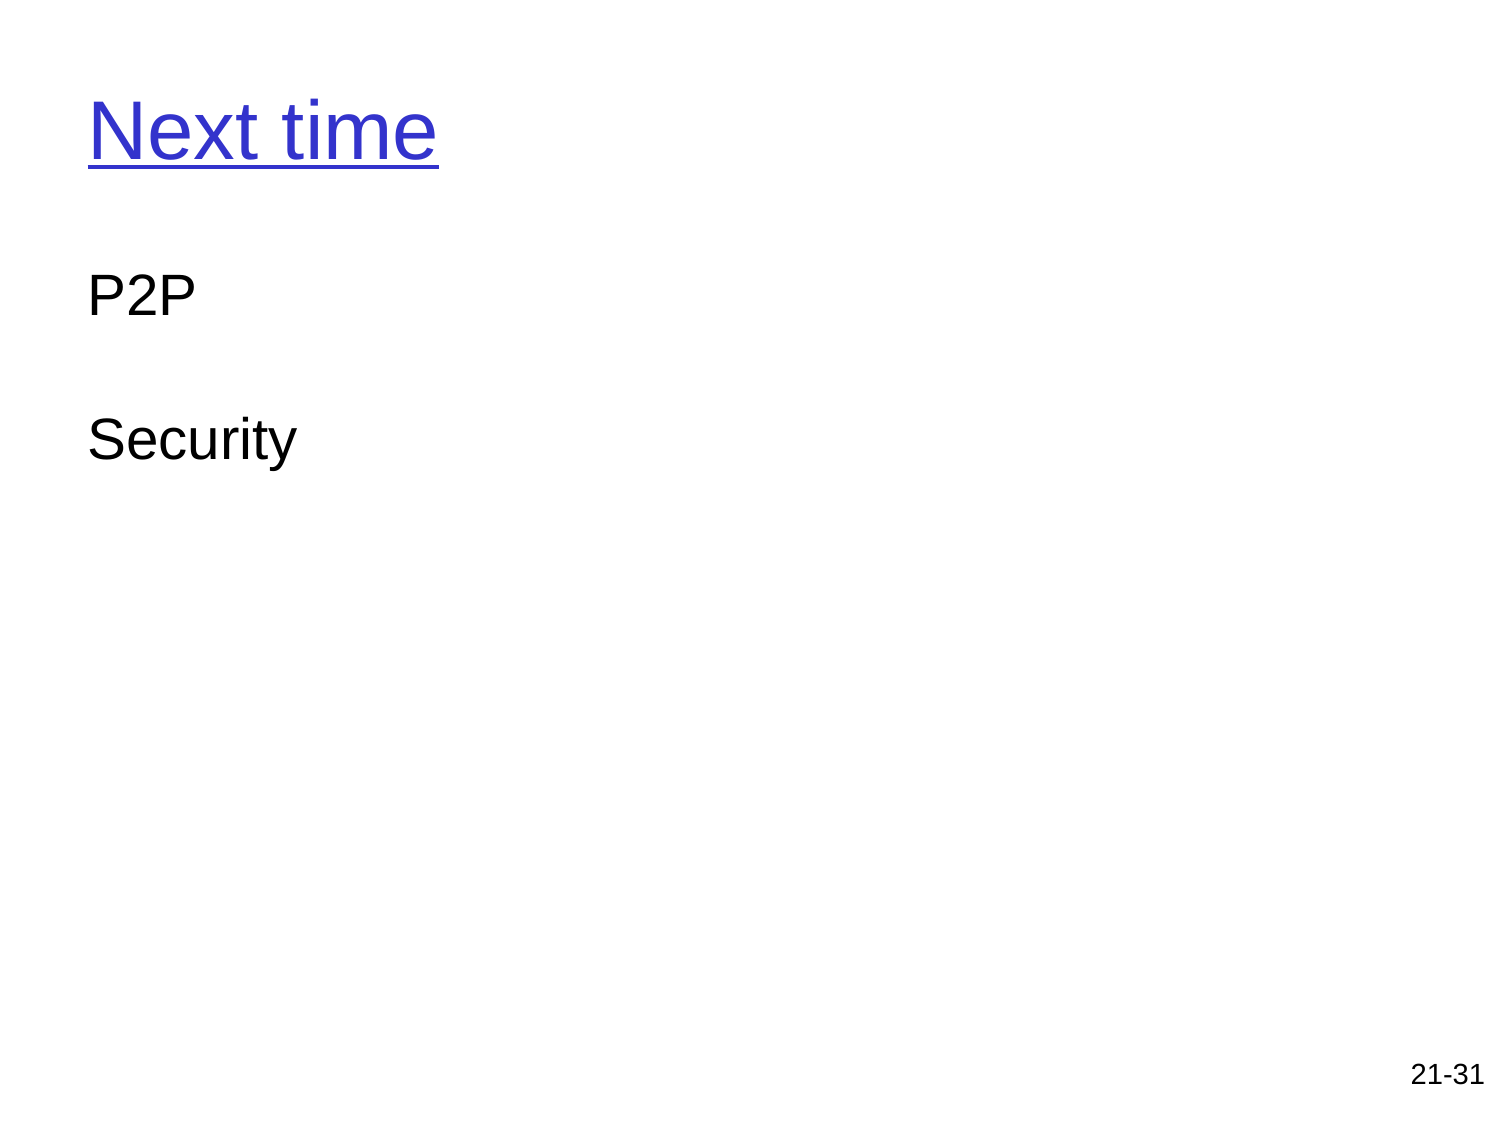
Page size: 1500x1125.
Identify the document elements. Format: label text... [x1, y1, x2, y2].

list P2P Security [87, 262, 1363, 1026]
title Next time [87, 23, 1363, 239]
